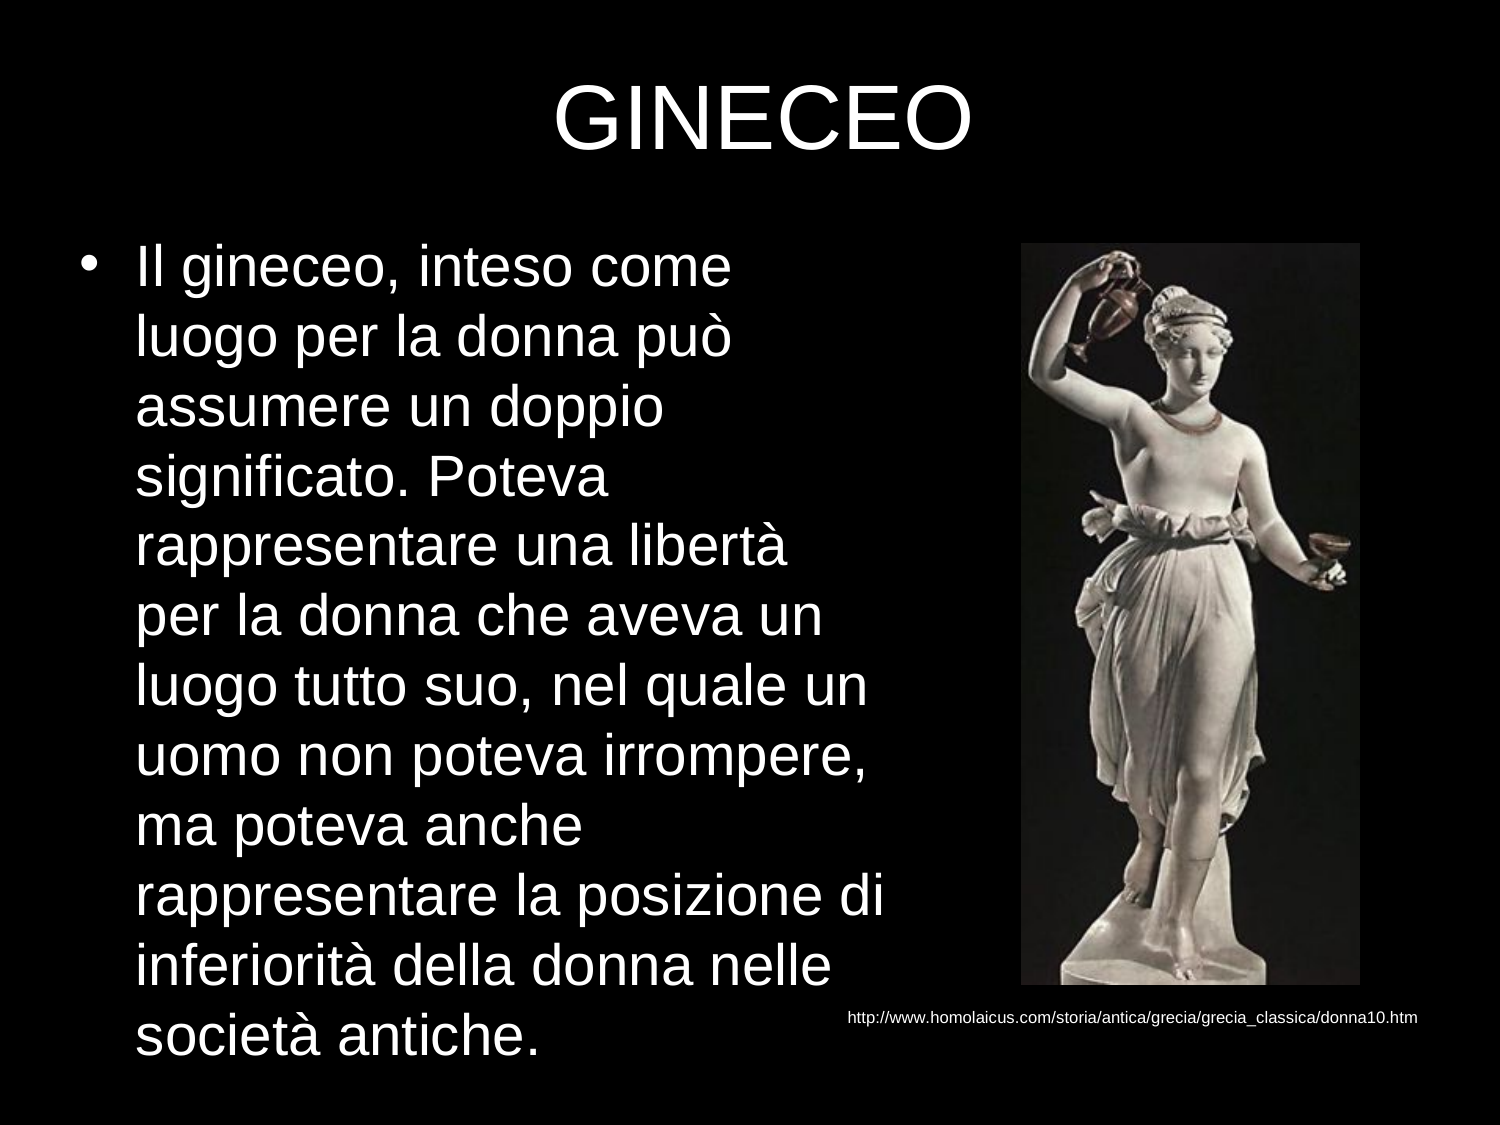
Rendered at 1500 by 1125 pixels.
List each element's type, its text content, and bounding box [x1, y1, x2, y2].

picture [1021, 243, 1360, 985]
list Il gineceo, inteso come luogo per la donna può assumere un doppio significato. Poteva rappresentare una libertà per la donna che aveva un luogo tutto suo, nel quale un uomo non poteva irrompere, ma poteva anche rappresentare la posizione di inferiorità della donna nelle società antiche. [64, 219, 904, 1083]
title GINECEO [88, 18, 1439, 207]
text_box http://www.homolaicus.com/storia/antica/grecia/grecia_classica/donna10.htm [832, 999, 1434, 1035]
